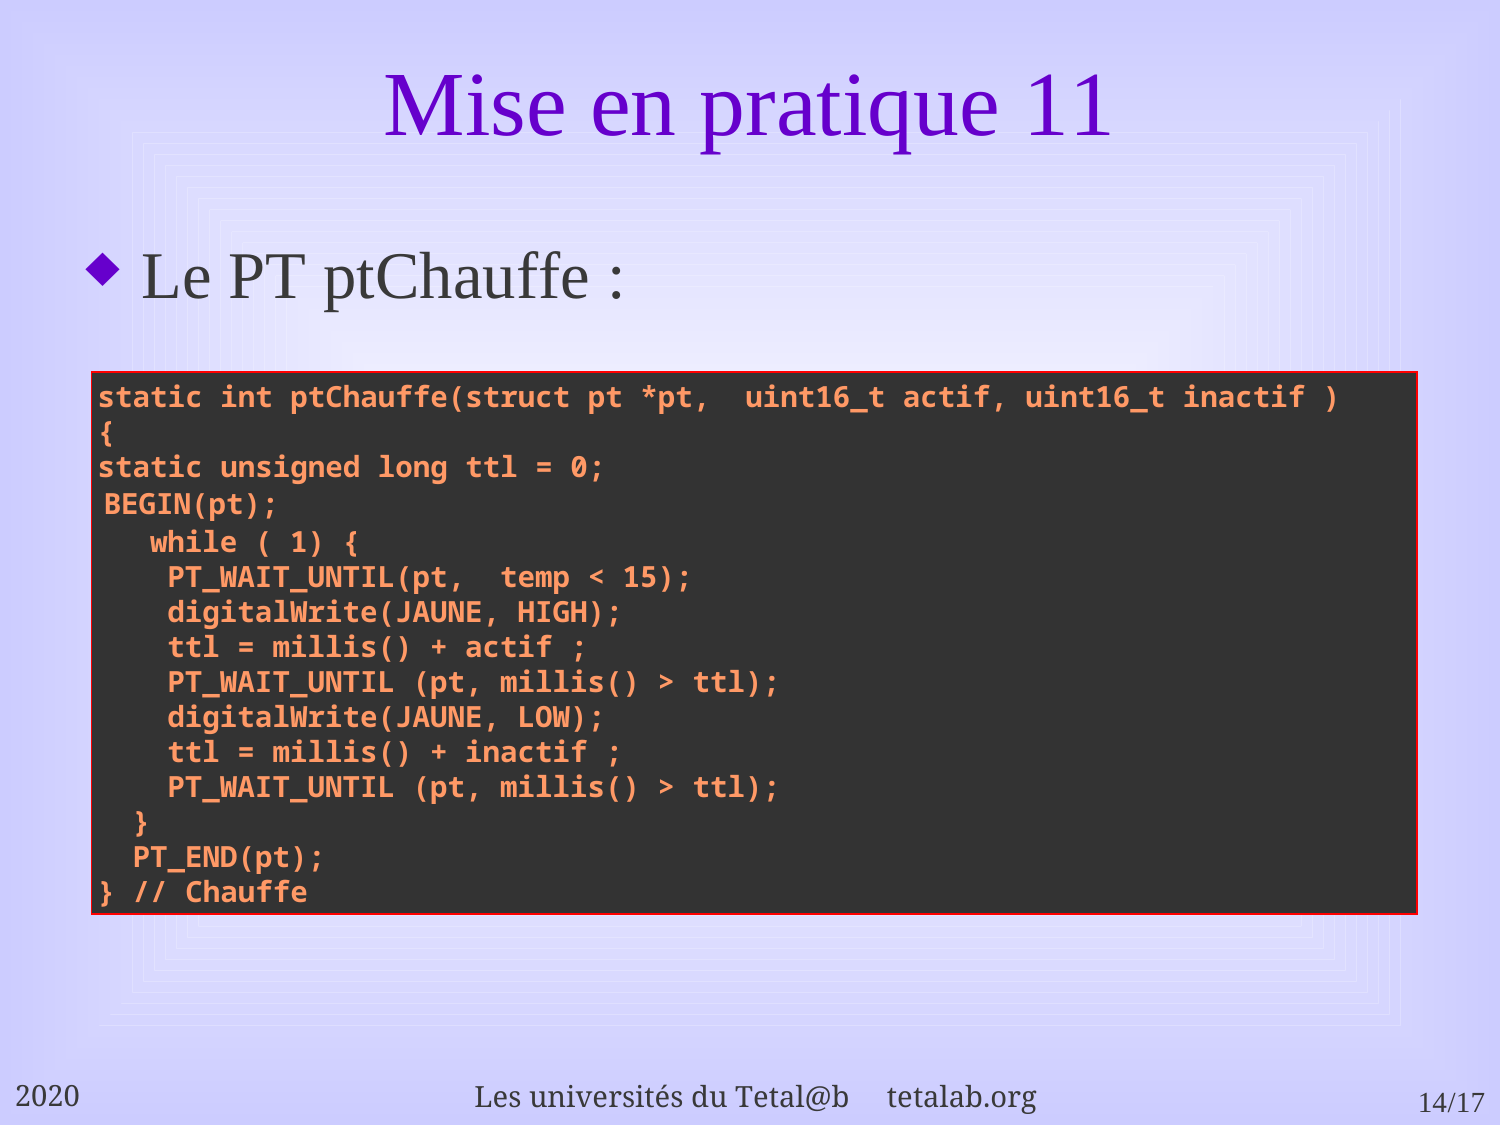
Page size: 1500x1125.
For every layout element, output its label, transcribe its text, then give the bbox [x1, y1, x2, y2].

title Mise en pratique 11 [0, 0, 1500, 198]
text_box static int ptChauffe(struct pt *pt, uint16_t actif, uint16_t inactif ) { static unsigned long ttl = 0; BEGIN(pt); while ( 1) { PT_WAIT_UNTIL(pt, temp < 15); digitalWrite(JAUNE, HIGH); ttl = millis() + actif ; PT_WAIT_UNTIL (pt, millis() > ttl); digitalWrite(JAUNE, LOW); ttl = millis() + inactif ; PT_WAIT_UNTIL (pt, millis() > ttl); } PT_END(pt); } // Chauffe [92, 372, 1417, 914]
list Le PT ptChauffe : [70, 224, 1453, 414]
